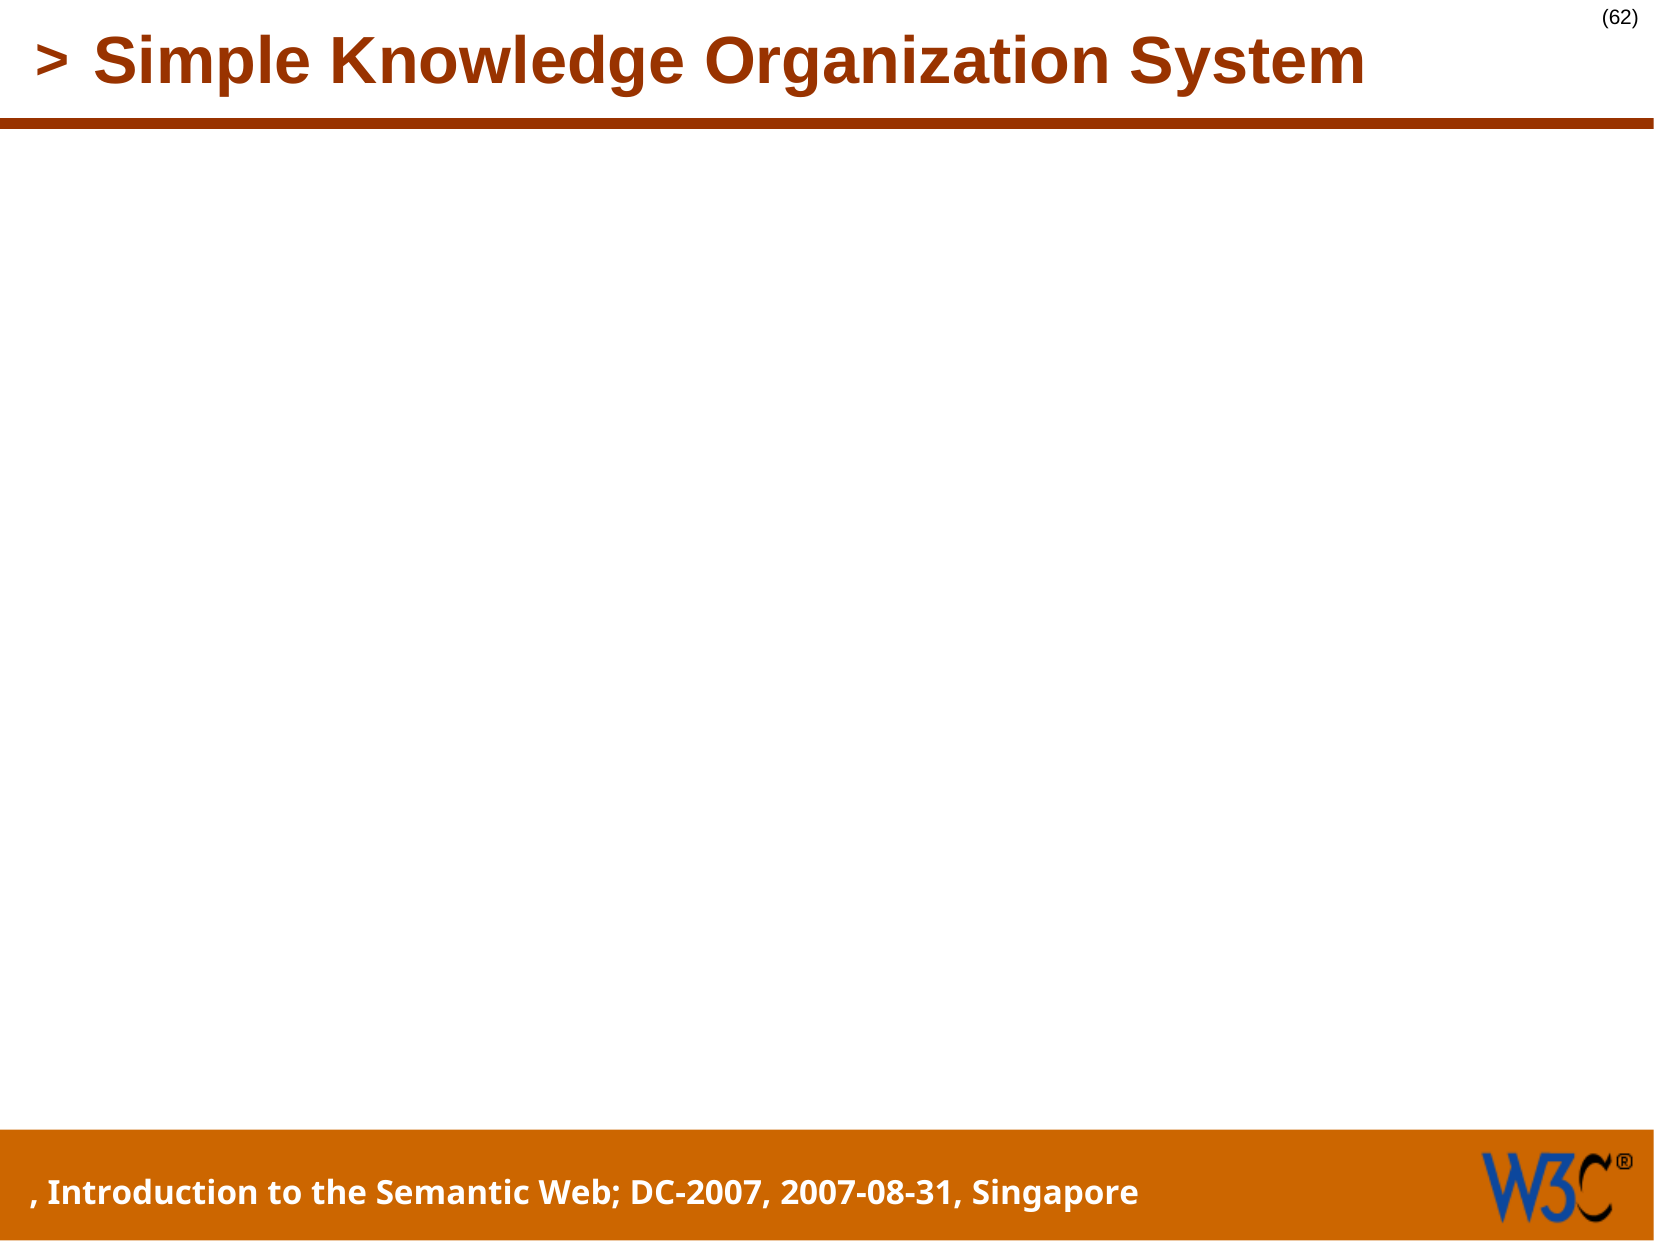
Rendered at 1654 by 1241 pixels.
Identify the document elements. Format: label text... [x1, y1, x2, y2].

picture [1477, 1149, 1639, 1228]
title Simple Knowledge Organization System [93, 0, 1493, 119]
